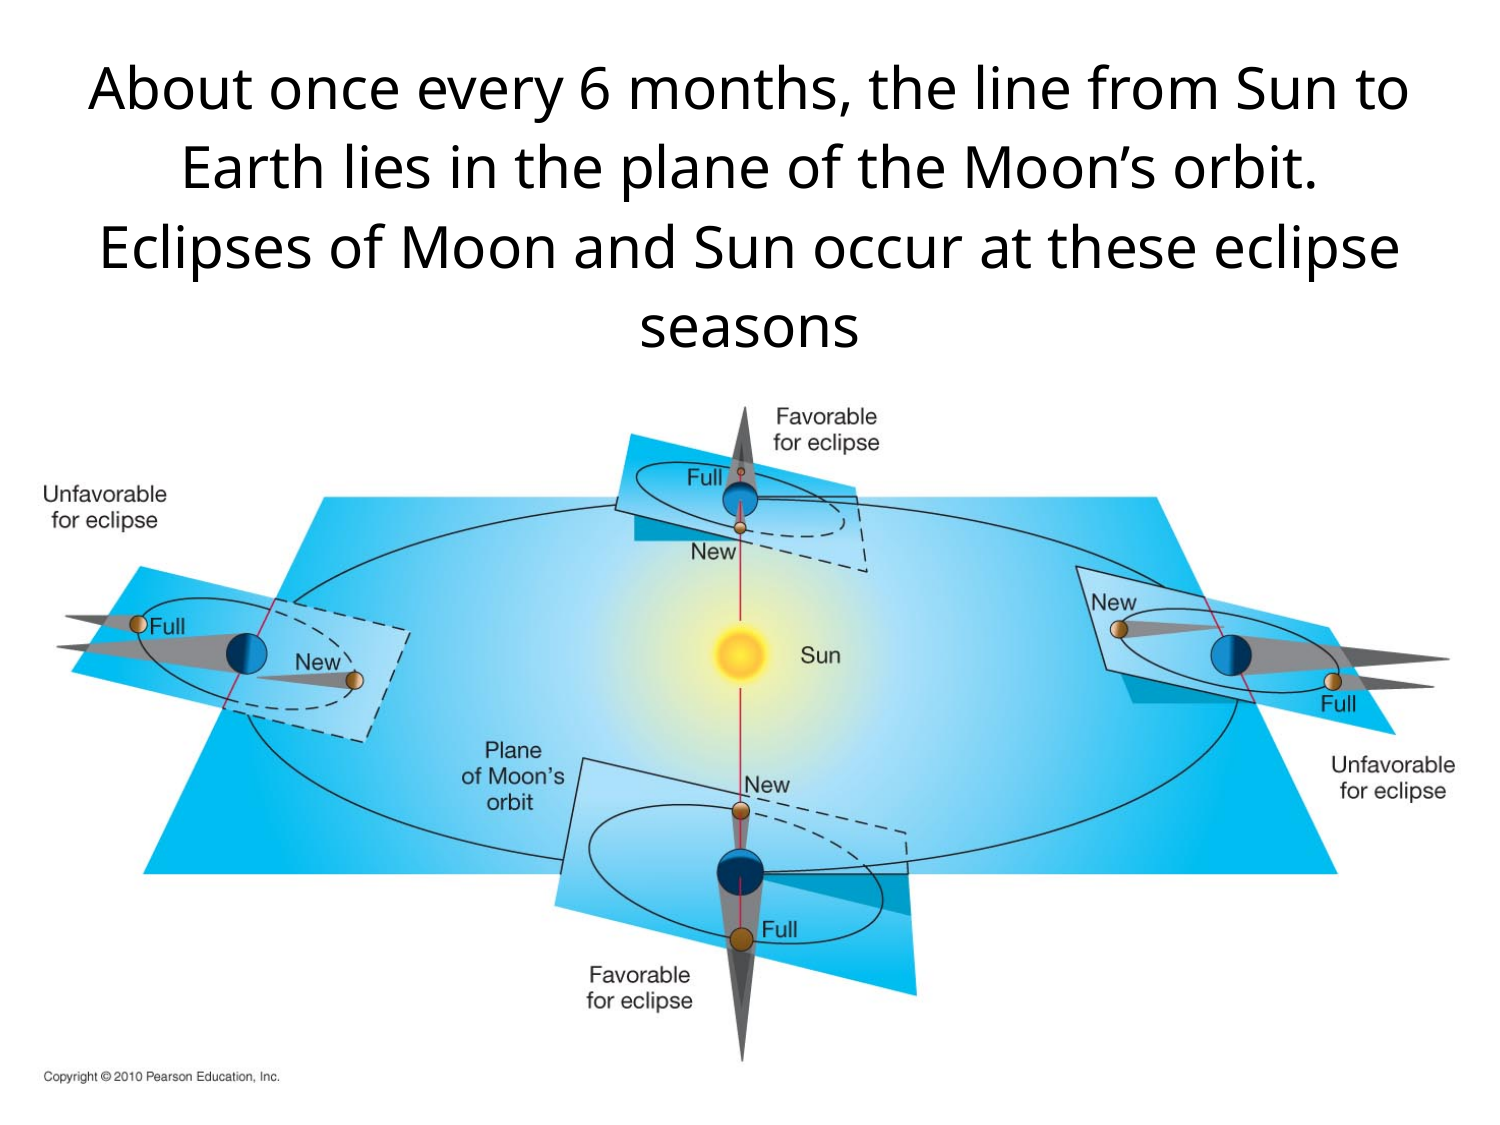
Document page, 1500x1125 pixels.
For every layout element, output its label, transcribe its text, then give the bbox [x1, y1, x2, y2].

title About once every 6 months, the line from Sun to Earth lies in the plane of the Moon’s orbit. Eclipses of Moon and Sun occur at these eclipse seasons [75, 37, 1425, 375]
picture [37, 400, 1463, 1093]
